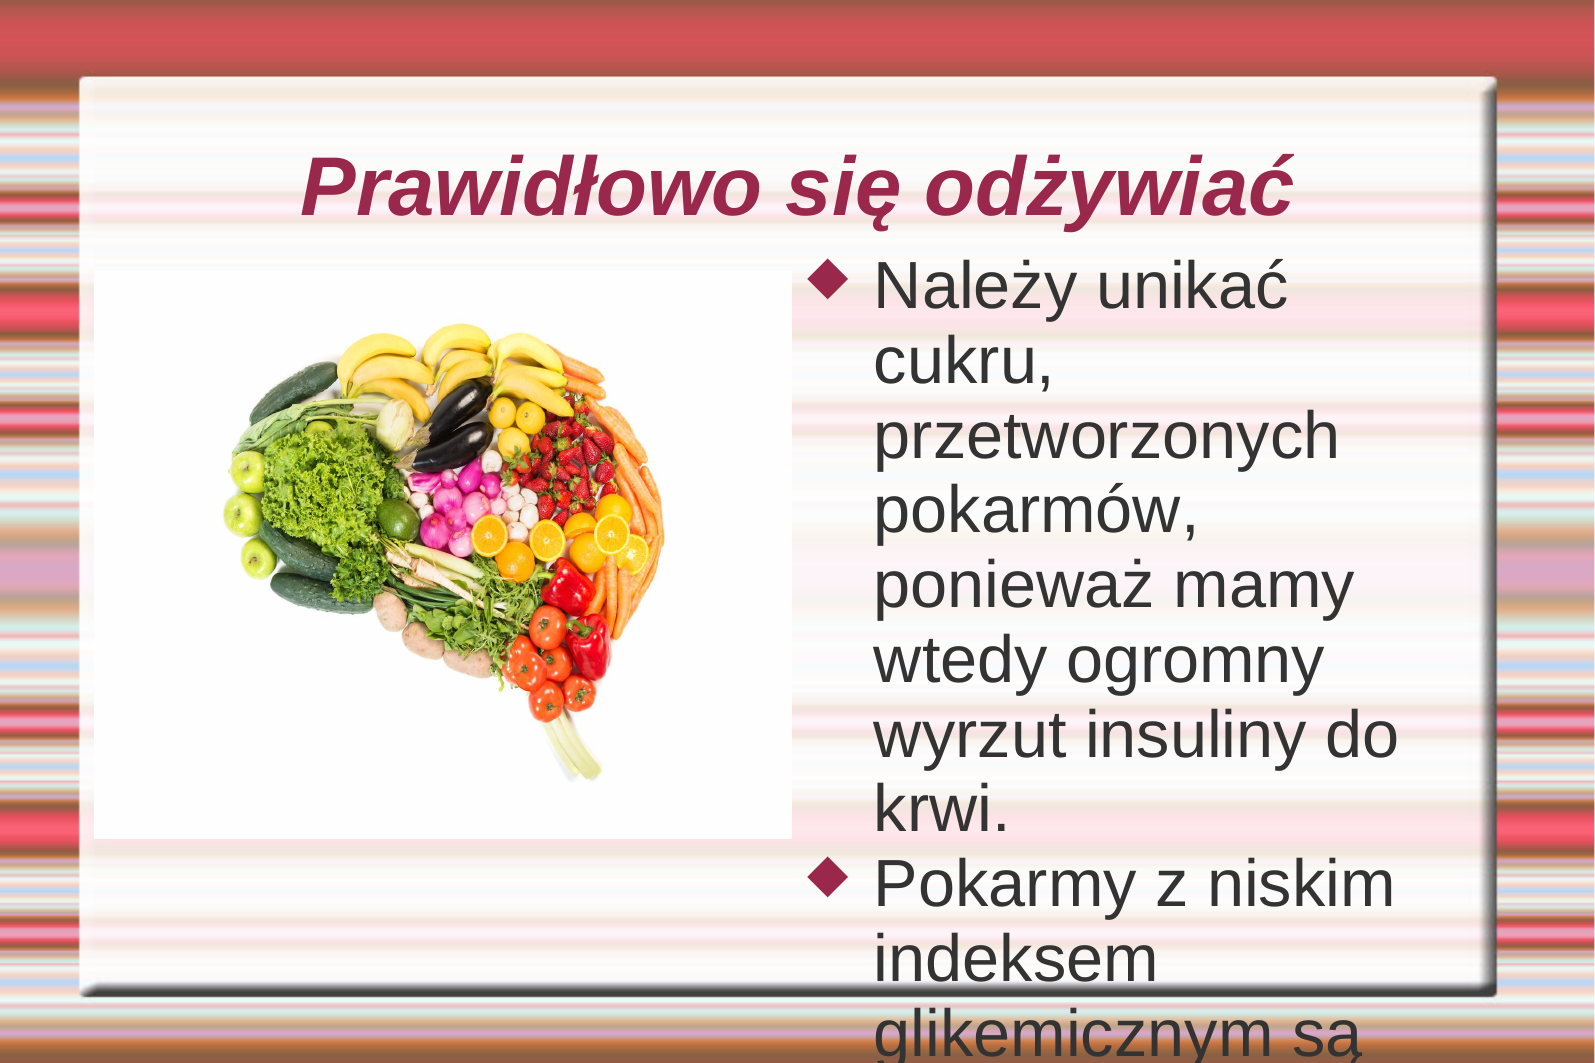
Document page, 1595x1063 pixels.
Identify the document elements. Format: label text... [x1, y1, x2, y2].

picture [0, 0, 1595, 1063]
list Należy unikać cukru, przetworzonych pokarmów, ponieważ mamy wtedy ogromny wyrzut insuliny do krwi. Pokarmy z niskim indeksem glikemicznym są zdrowe, np. płatki owsiane, jaglane [791, 248, 1442, 1063]
title Prawidłowo się odżywiać [117, 98, 1479, 276]
